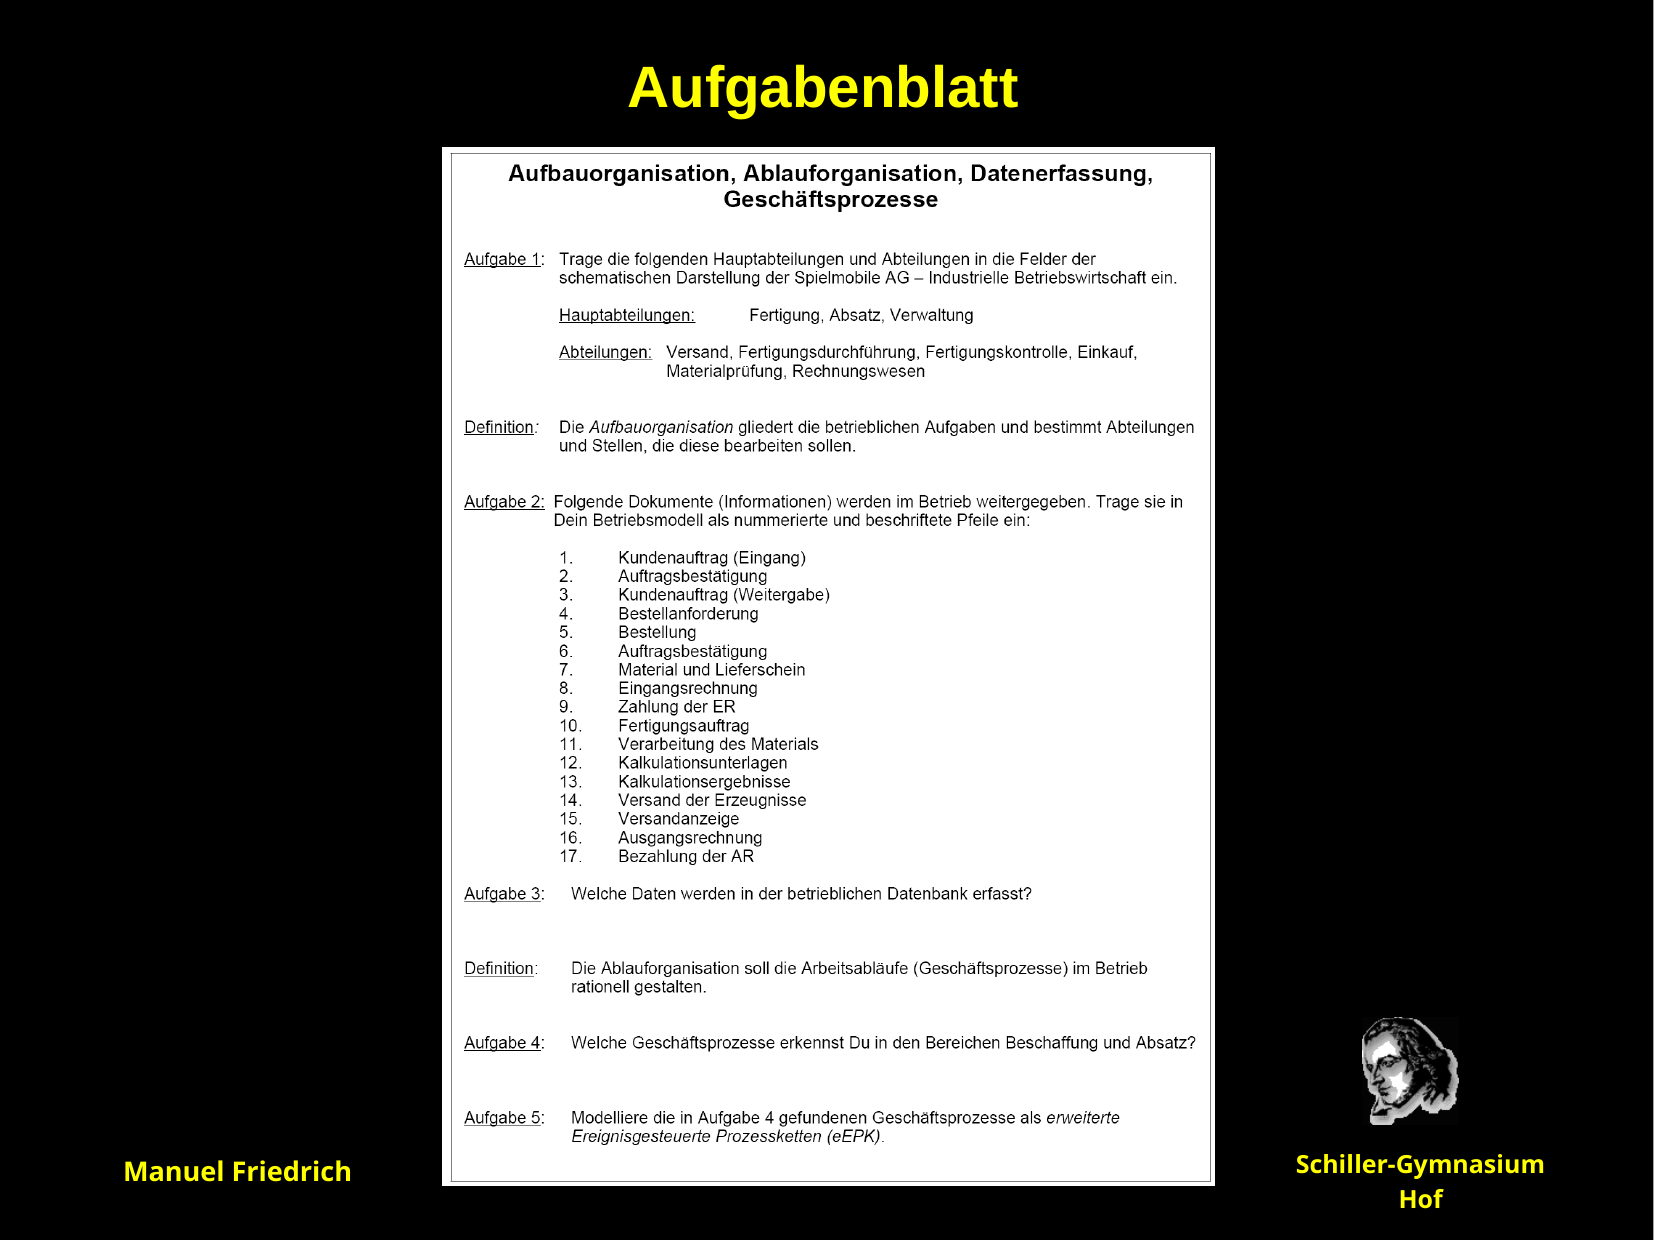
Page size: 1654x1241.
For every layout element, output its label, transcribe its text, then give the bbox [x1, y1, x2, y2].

picture [442, 147, 1215, 1186]
text_box Manuel Friedrich [123, 1151, 353, 1191]
text_box Schiller-Gymnasium Hof [1295, 1145, 1546, 1216]
text_box Aufgabenblatt [627, 59, 1020, 147]
picture [1362, 1017, 1459, 1126]
